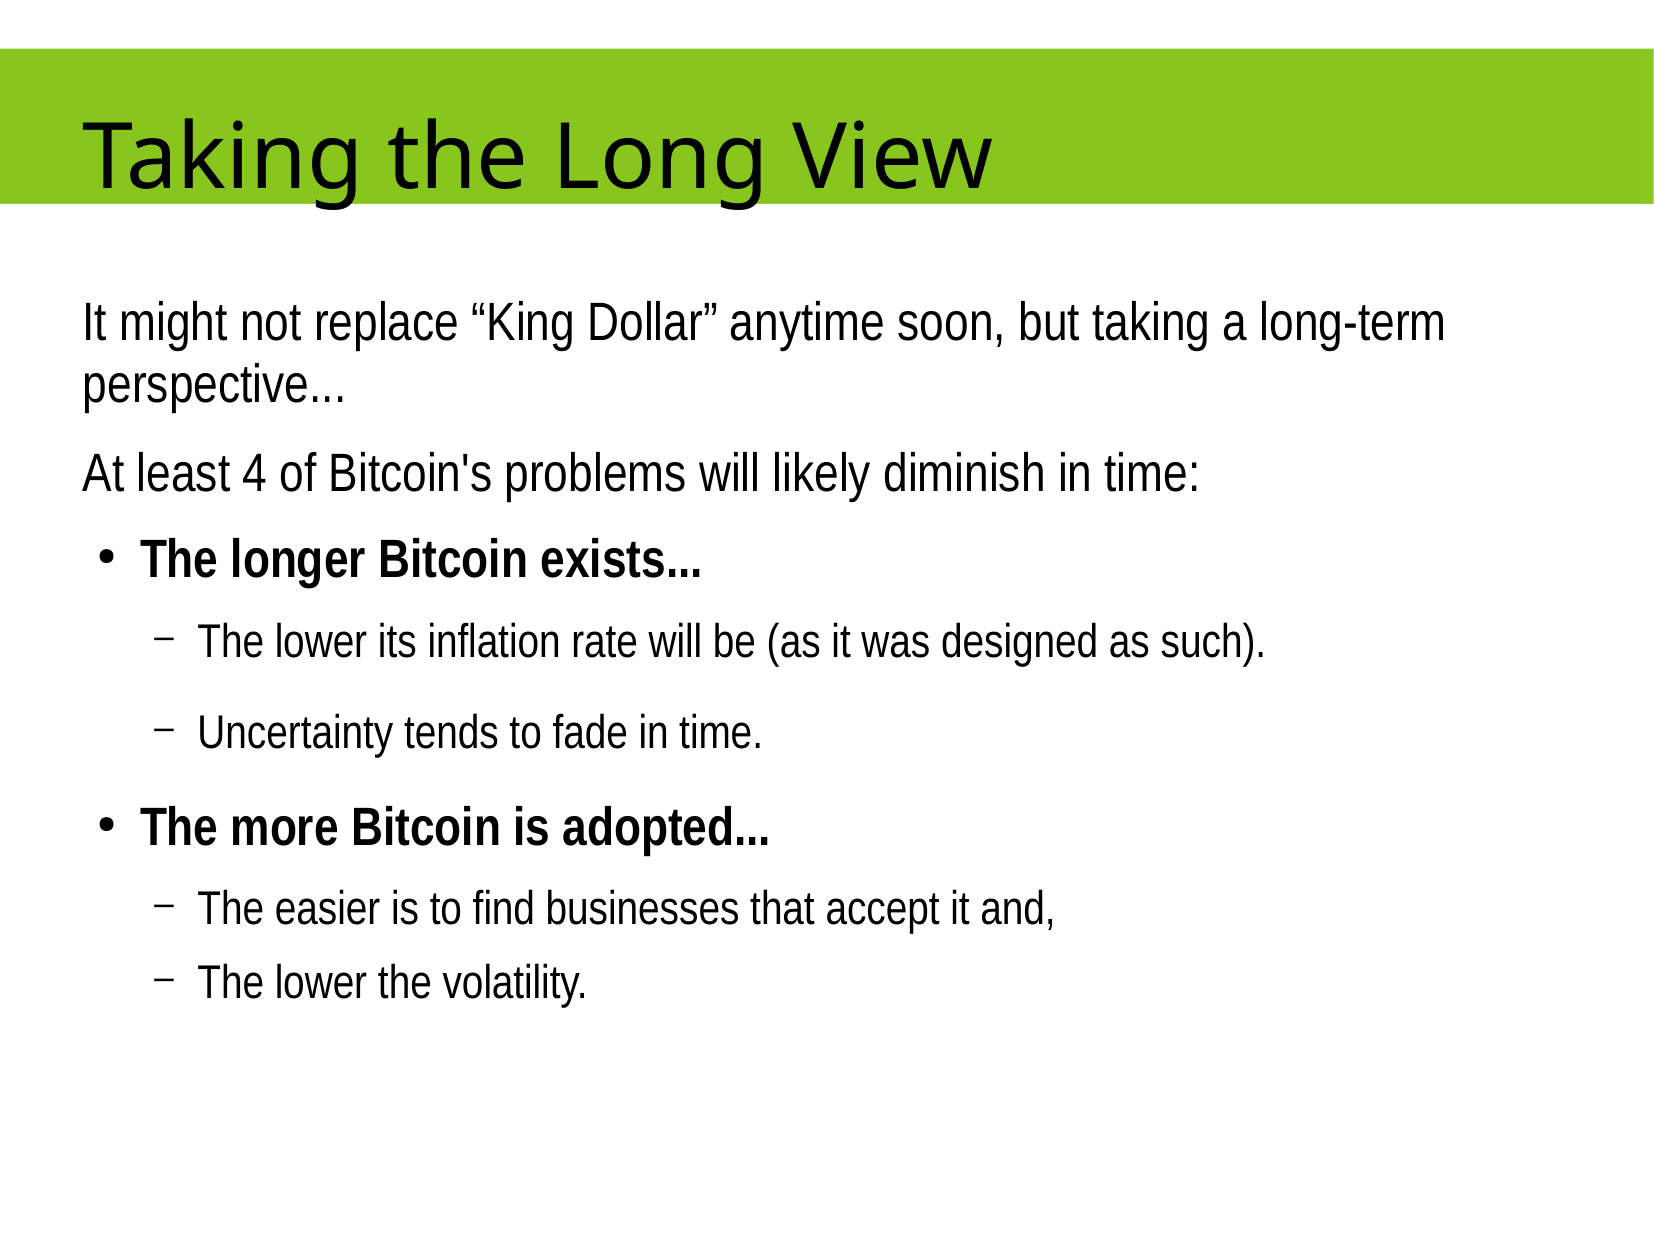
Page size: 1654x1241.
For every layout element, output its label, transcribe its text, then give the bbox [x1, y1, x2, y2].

title Taking the Long View [82, 49, 1571, 257]
picture [0, 0, 1654, 1241]
list It might not replace “King Dollar” anytime soon, but taking a long-term perspective... At least 4 of Bitcoin's problems will likely diminish in time: The longer Bitcoin exists... The lower its inflation rate will be (as it was designed as such). Uncertainty tends to fade in time. The more Bitcoin is adopted... The easier is to find businesses that accept it and, The lower the volatility. [82, 290, 1571, 1010]
